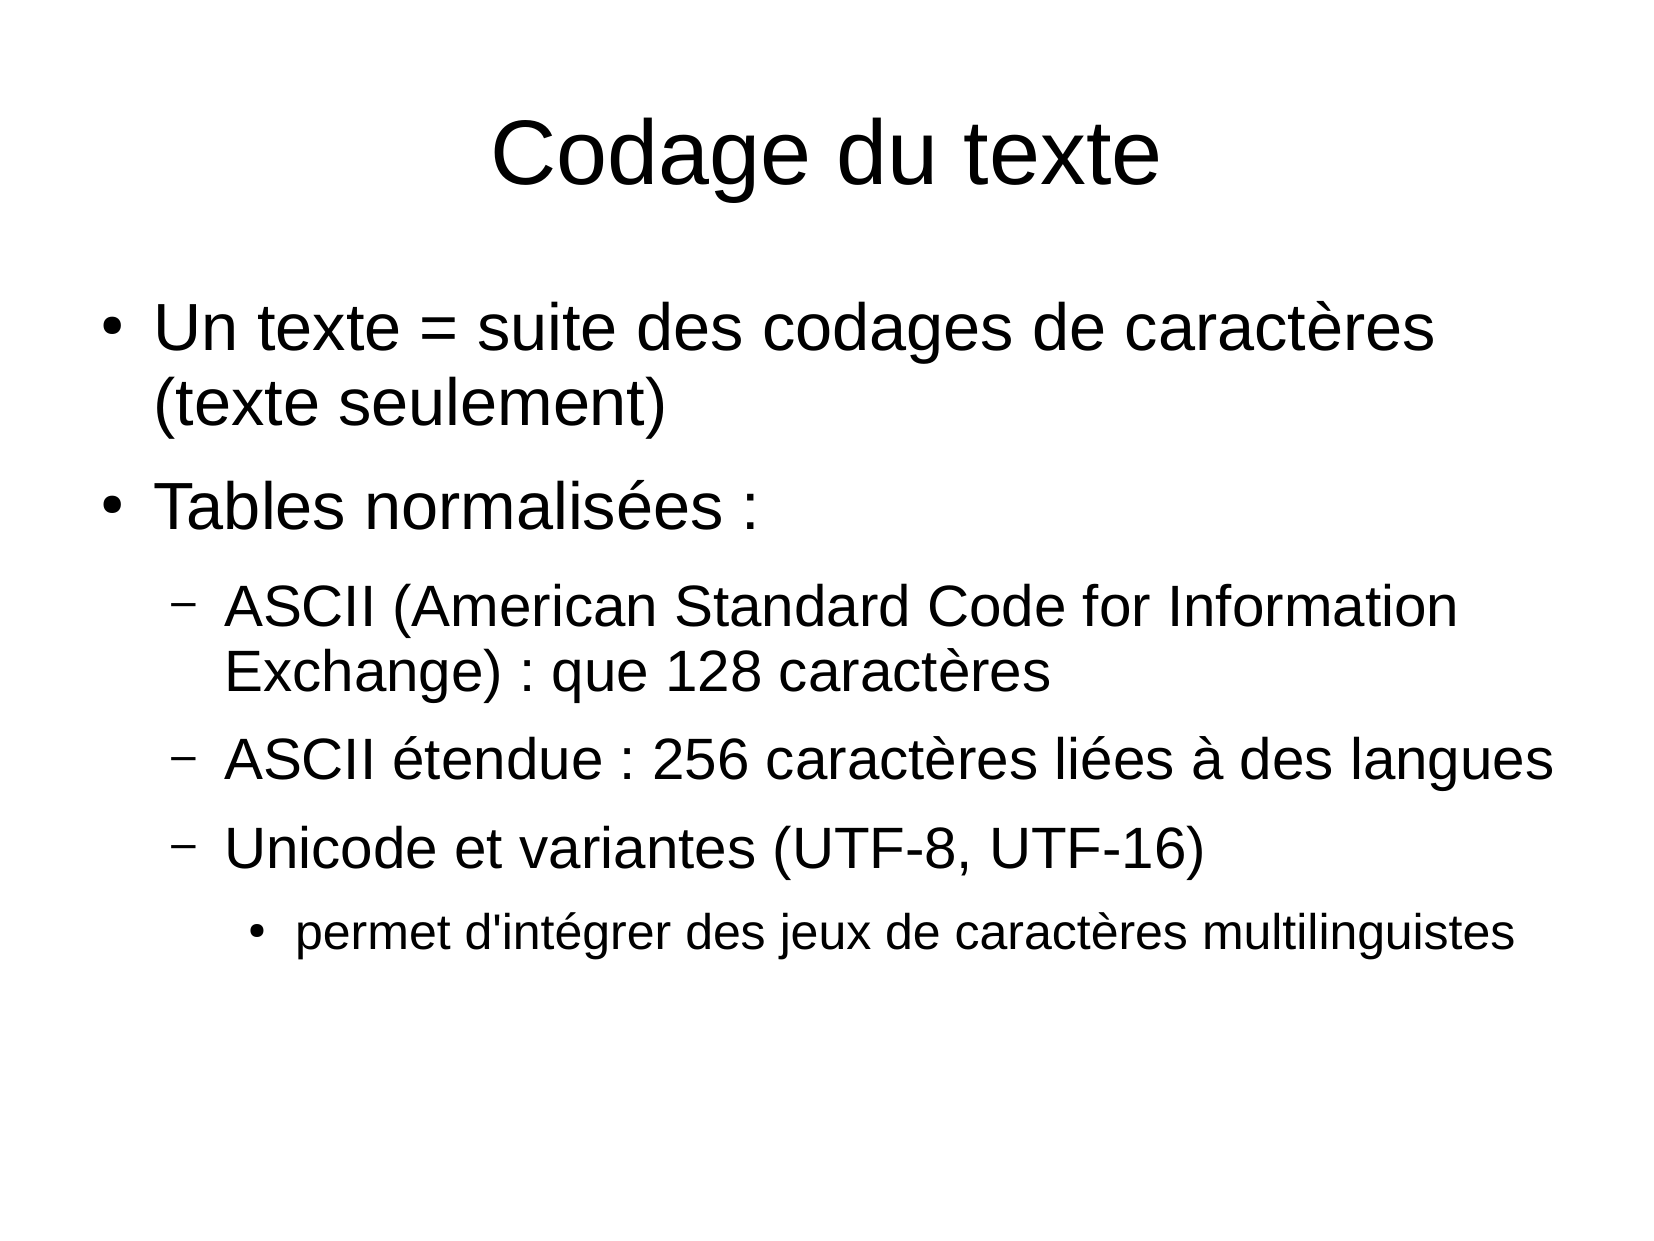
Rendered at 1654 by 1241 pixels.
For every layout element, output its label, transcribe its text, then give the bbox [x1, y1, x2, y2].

title Codage du texte [82, 49, 1571, 257]
list Un texte = suite des codages de caractères (texte seulement) Tables normalisées : ASCII (American Standard Code for Information Exchange) : que 128 caractères ASCII étendue : 256 caractères liées à des langues Unicode et variantes (UTF-8, UTF-16) permet d'intégrer des jeux de caractères multilinguistes [82, 290, 1571, 1109]
